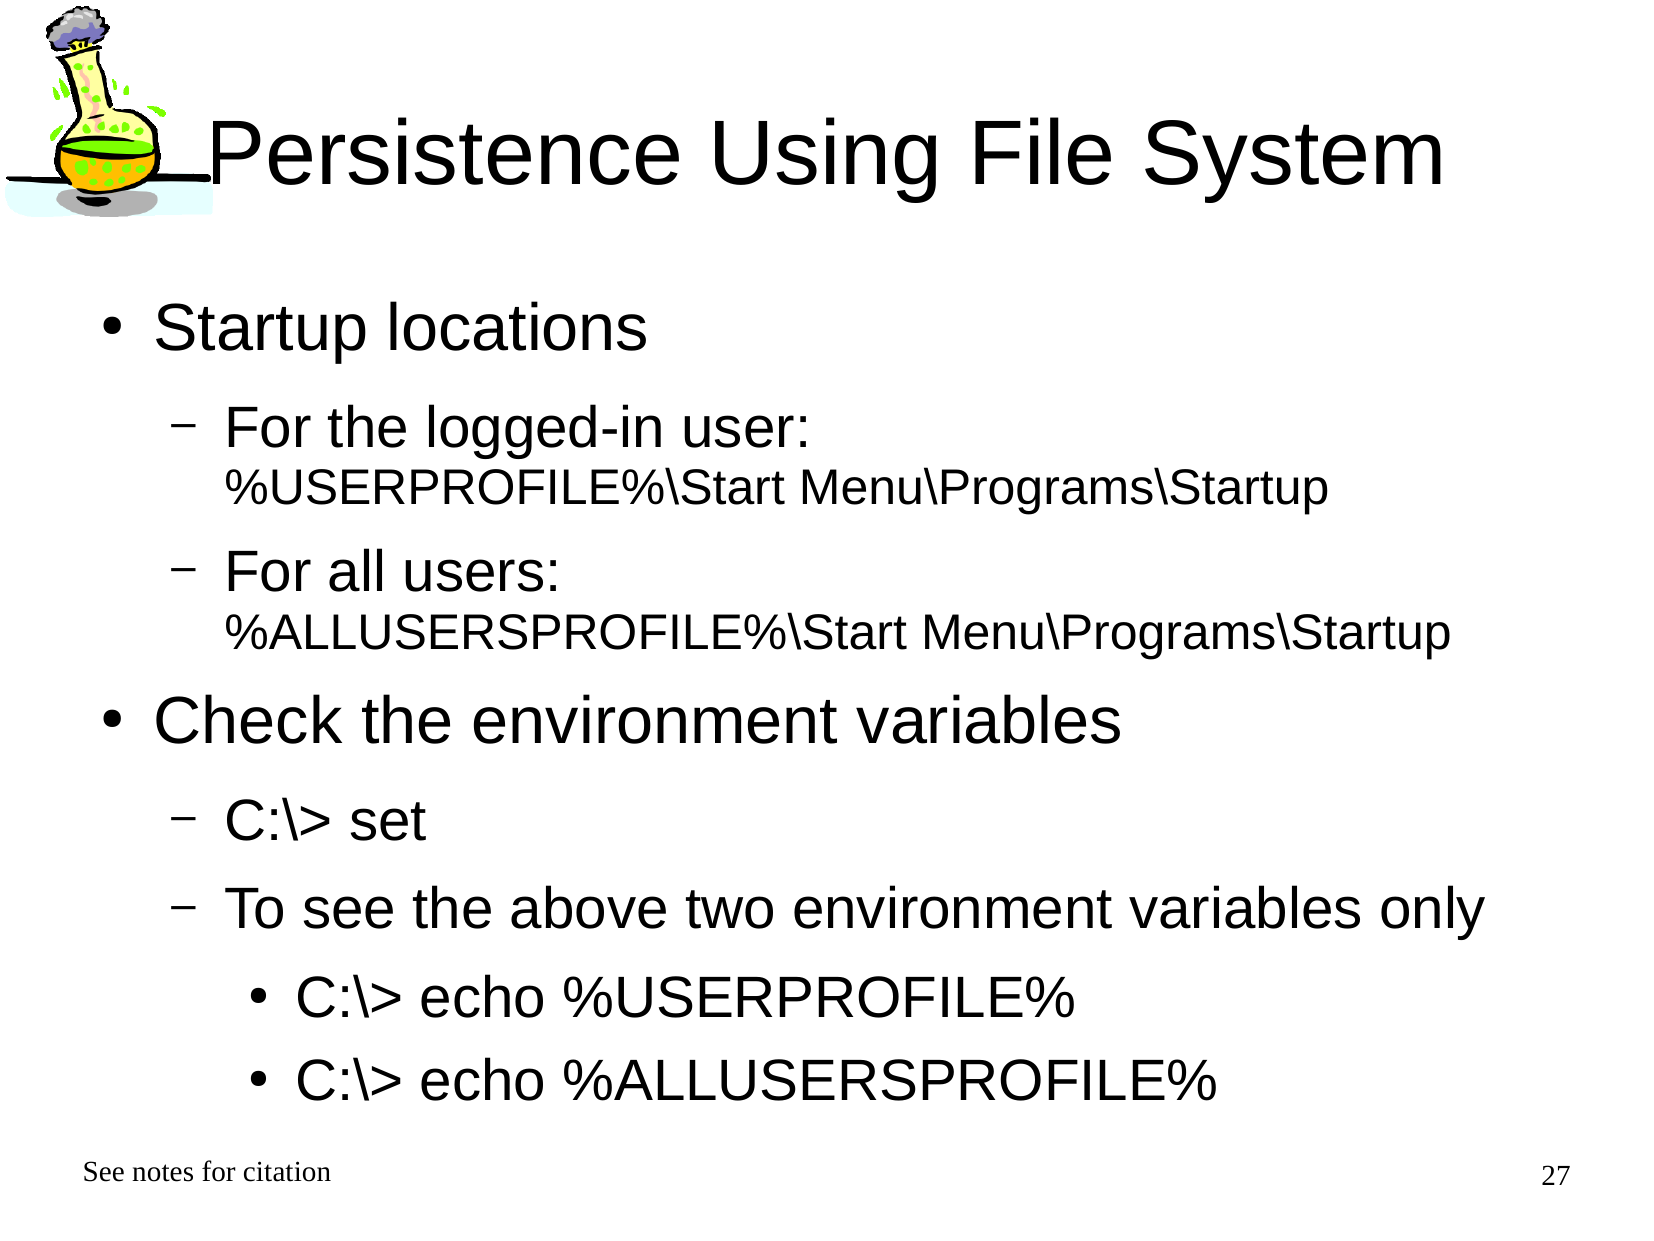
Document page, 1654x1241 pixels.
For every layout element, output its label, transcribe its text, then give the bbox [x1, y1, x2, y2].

picture [5, 6, 213, 217]
title Persistence Using File System [82, 49, 1571, 257]
list Startup locations For the logged-in user: %USERPROFILE%\Start Menu\Programs\Startup For all users: %ALLUSERSPROFILE%\Start Menu\Programs\Startup Check the environment variables C:\> set To see the above two environment variables only C:\> echo %USERPROFILE% C:\> echo %ALLUSERSPROFILE% [82, 290, 1576, 1126]
